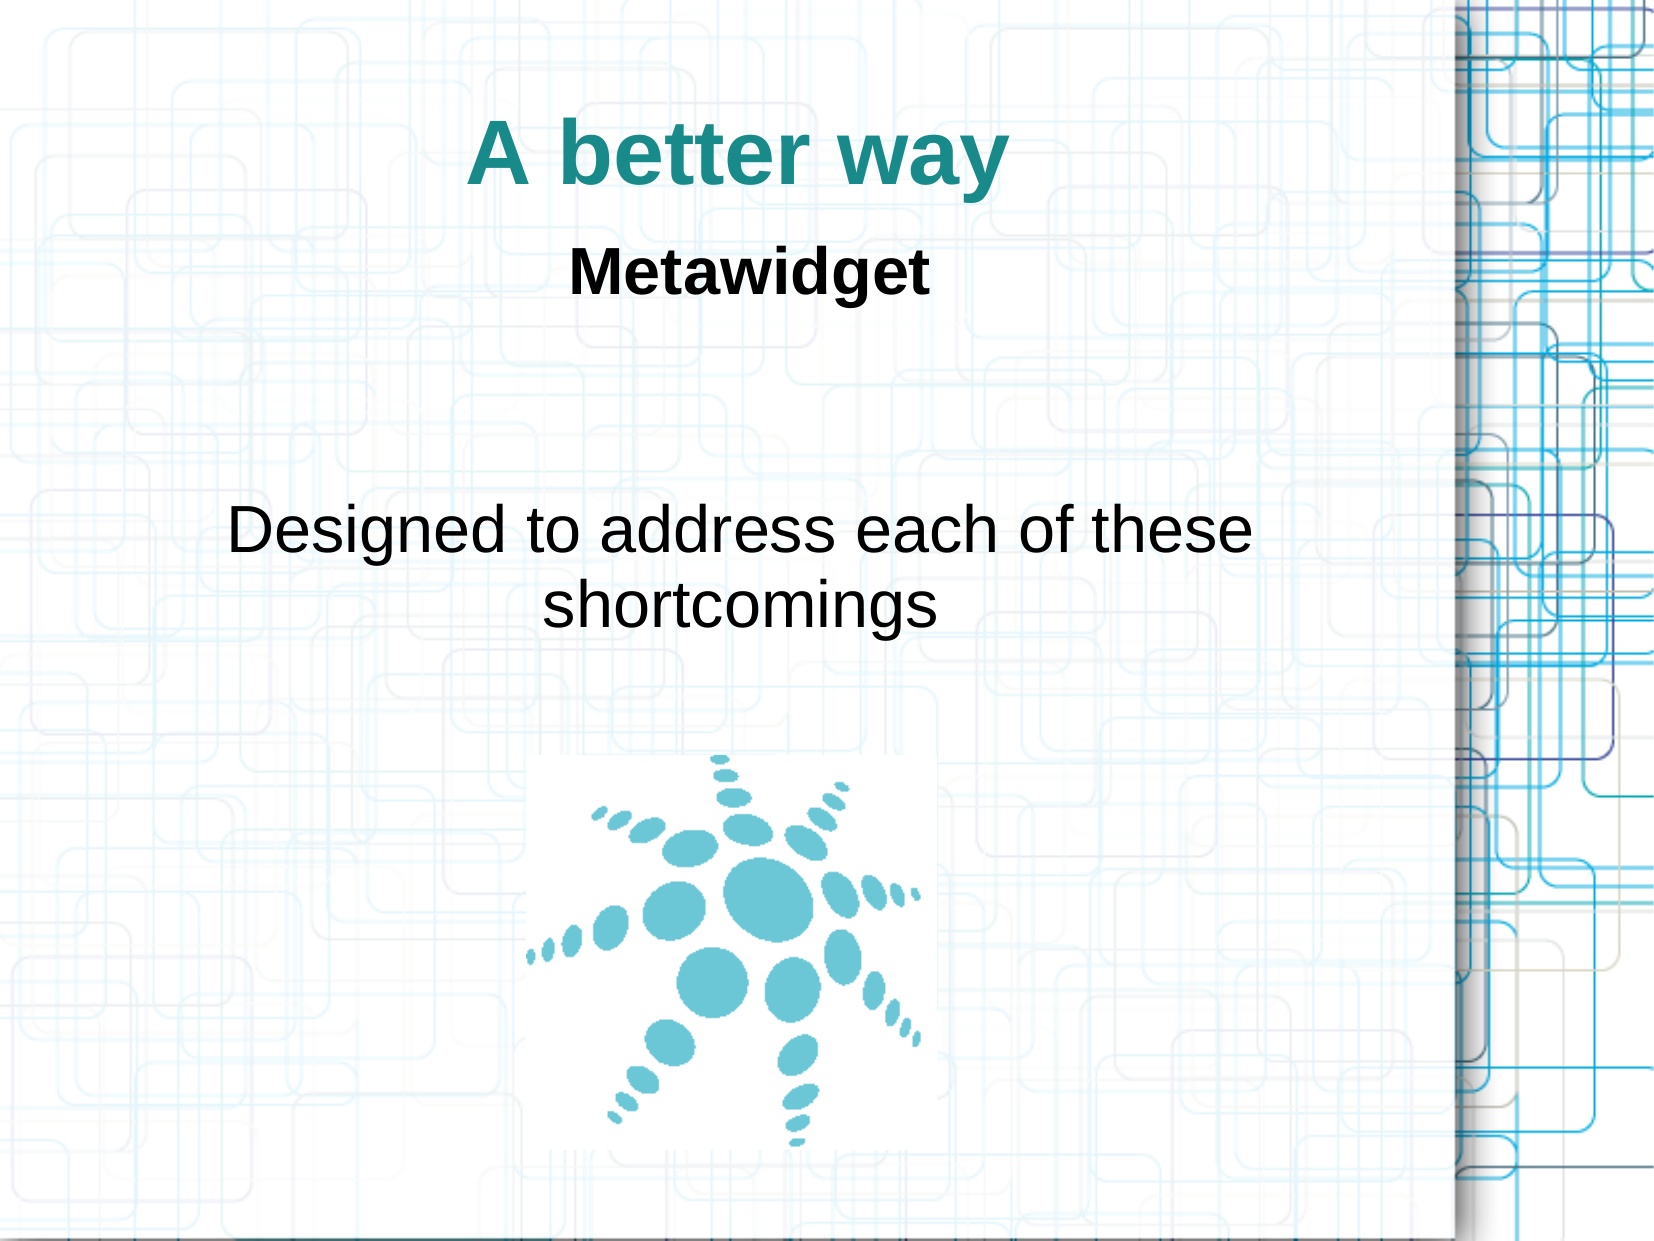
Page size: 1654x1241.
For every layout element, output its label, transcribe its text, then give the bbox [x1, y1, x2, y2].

title A better way [59, 56, 1418, 250]
text_box Metawidget [82, 159, 1418, 384]
text_box Designed to address each of these shortcomings [59, 417, 1424, 1090]
picture [0, 0, 1654, 1241]
